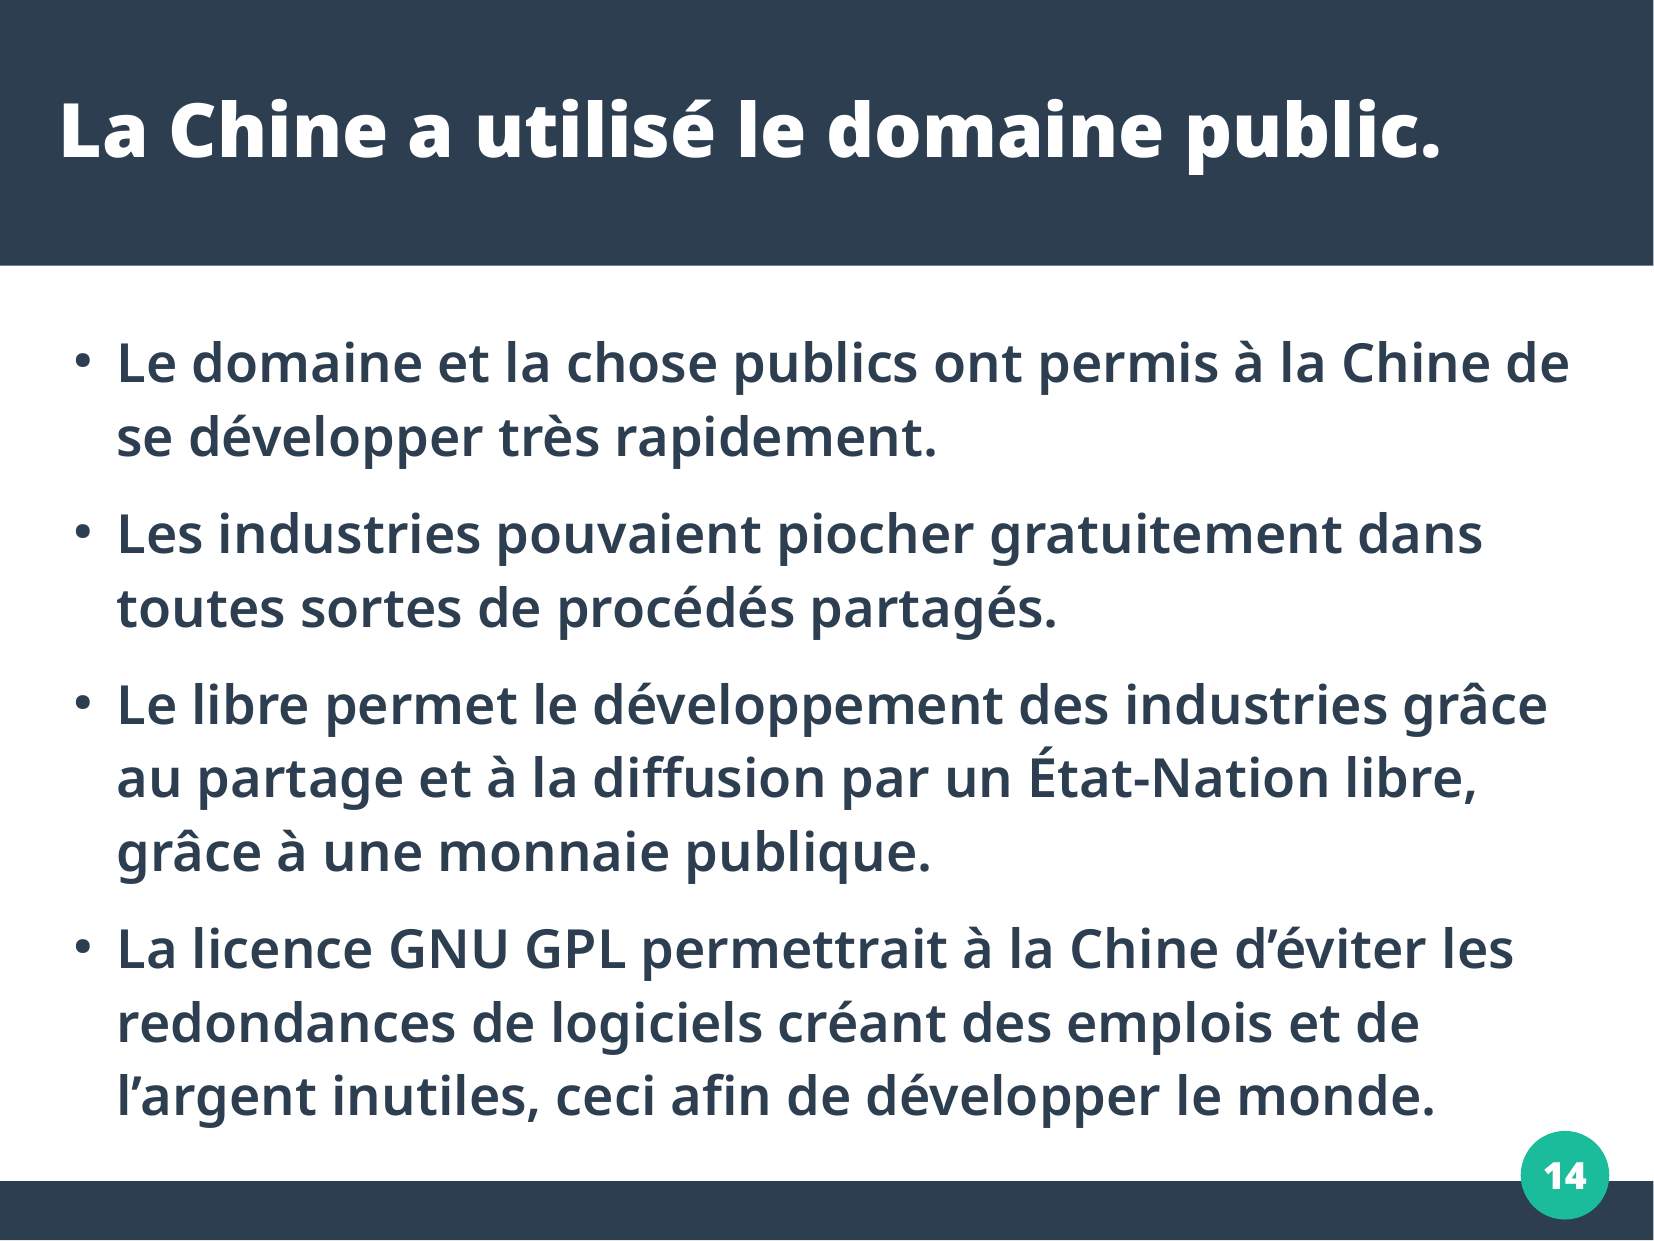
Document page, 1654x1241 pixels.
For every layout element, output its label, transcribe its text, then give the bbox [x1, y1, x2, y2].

title La Chine a utilisé le domaine public. [59, 49, 1595, 207]
list Le domaine et la chose publics ont permis à la Chine de se développer très rapidement. Les industries pouvaient piocher gratuitement dans toutes sortes de procédés partagés. Le libre permet le développement des industries grâce au partage et à la diffusion par un État-Nation libre, grâce à une monnaie publique. La licence GNU GPL permettrait à la Chine d’éviter les redondances de logiciels créant des emplois et de l’argent inutiles, ceci afin de développer le monde. [59, 324, 1595, 1152]
